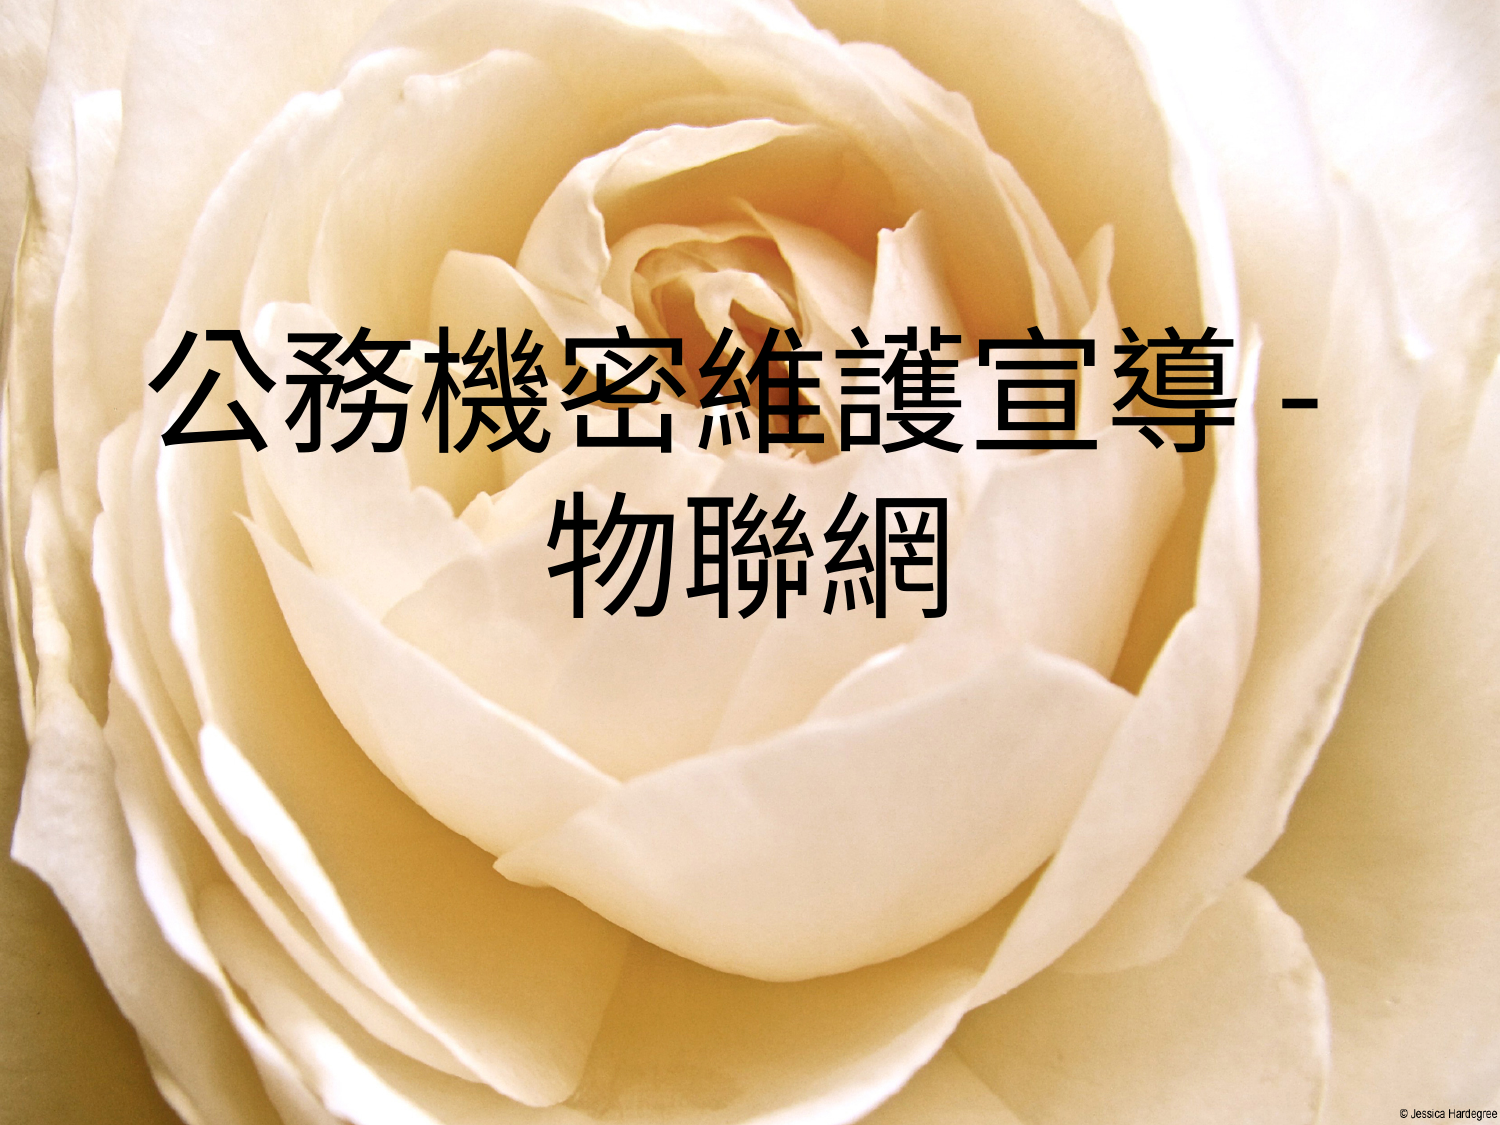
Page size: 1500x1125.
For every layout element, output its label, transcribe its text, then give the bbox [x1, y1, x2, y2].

picture [0, 0, 1500, 1125]
title 公務機密維護宣導-物聯網 [112, 349, 1388, 591]
